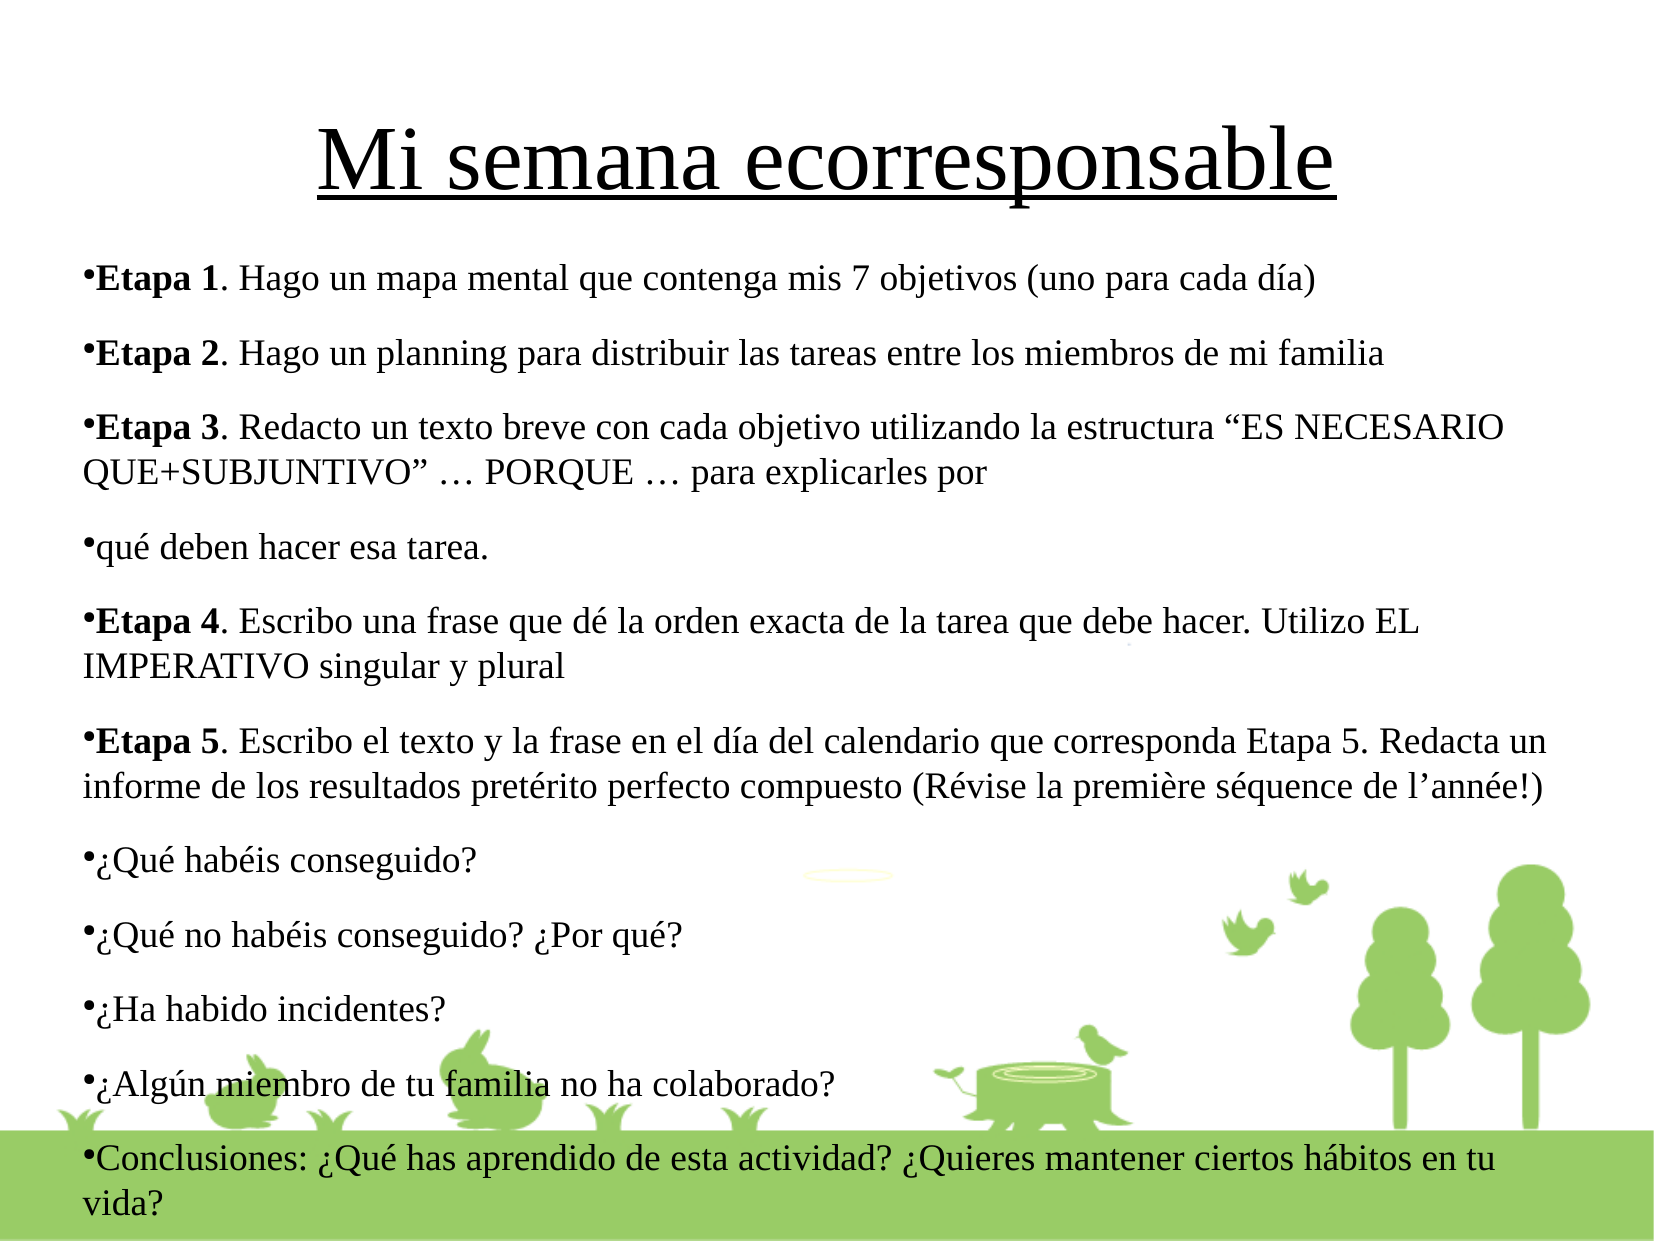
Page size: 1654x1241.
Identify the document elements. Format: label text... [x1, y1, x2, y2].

title Mi semana ecorresponsable [82, 49, 1571, 253]
list Etapa 1. Hago un mapa mental que contenga mis 7 objetivos (uno para cada día) Etapa 2. Hago un planning para distribuir las tareas entre los miembros de mi familia Etapa 3. Redacto un texto breve con cada objetivo utilizando la estructura “ES NECESARIO QUE+SUBJUNTIVO” … PORQUE … para explicarles por qué deben hacer esa tarea. Etapa 4. Escribo una frase que dé la orden exacta de la tarea que debe hacer. Utilizo EL IMPERATIVO singular y plural Etapa 5. Escribo el texto y la frase en el día del calendario que corresponda Etapa 5. Redacta un informe de los resultados pretérito perfecto compuesto (Révise la première séquence de l’année!) ¿Qué habéis conseguido? ¿Qué no habéis conseguido? ¿Por qué? ¿Ha habido incidentes? ¿Algún miembro de tu familia no ha colaborado? Conclusiones: ¿Qué has aprendido de esta actividad? ¿Quieres mantener ciertos hábitos en tu vida? [82, 253, 1571, 1232]
